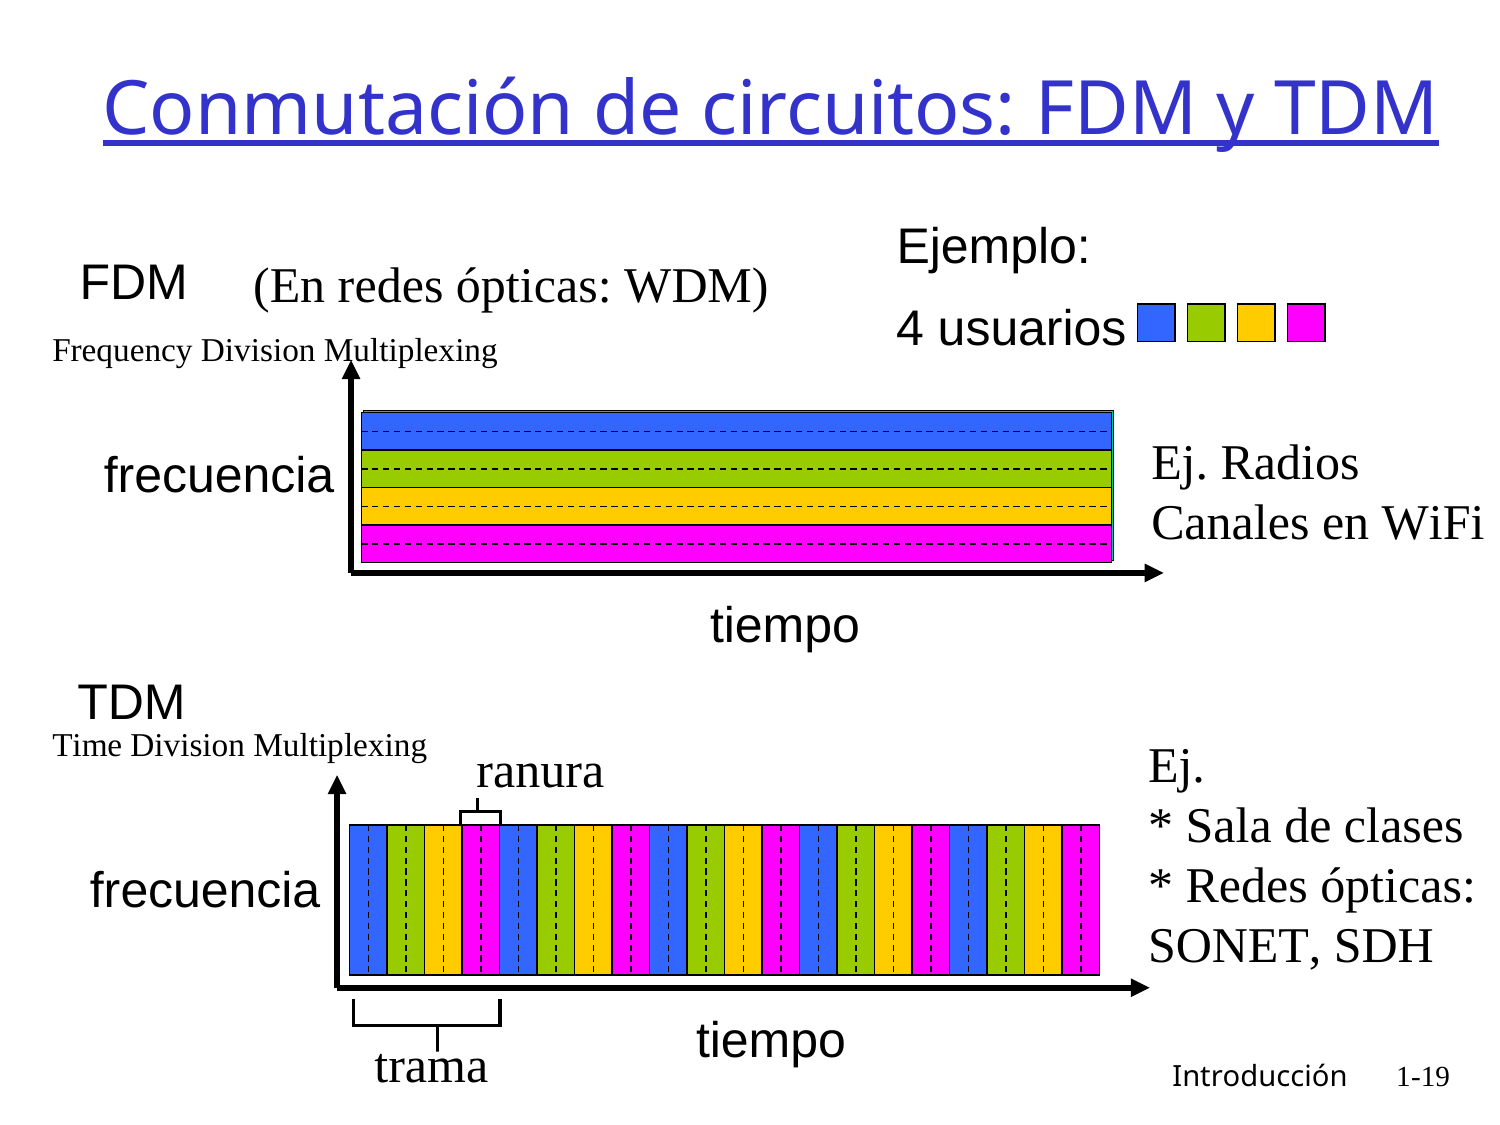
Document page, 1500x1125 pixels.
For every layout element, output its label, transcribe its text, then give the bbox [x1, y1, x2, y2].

text_box 4 usuarios [881, 287, 1142, 363]
text_box frecuencia [88, 435, 350, 511]
text_box [361, 526, 1112, 563]
text_box TDM [151, 690, 161, 715]
text_box 1-<number> [1362, 1050, 1466, 1125]
text_box Ej. Radios Canales en WiFi [1136, 422, 1500, 558]
text_box TDM [62, 662, 201, 715]
text_box [361, 412, 1111, 449]
text_box frecuencia [75, 850, 336, 926]
text_box [361, 451, 1111, 487]
title Conmutación de circuitos: FDM y TDM [87, 10, 1463, 201]
text_box Time Division Multiplexing [37, 715, 443, 771]
text_box [1287, 304, 1326, 342]
text_box TDM [116, 688, 136, 715]
text_box (En redes ópticas: WDM) [238, 244, 785, 320]
text_box Ejemplo: [881, 206, 1106, 282]
text_box Ej. * Sala de clases * Redes ópticas: SONET, SDH [1133, 724, 1500, 980]
text_box tiempo [695, 585, 875, 661]
text_box [361, 488, 1111, 524]
text_box trama [359, 1025, 512, 1110]
text_box tiempo [681, 999, 861, 1076]
text_box TDM [167, 692, 176, 715]
text_box [1137, 304, 1176, 342]
text_box FDM [64, 242, 203, 318]
text_box [349, 825, 1100, 976]
text_box Introducción [887, 1050, 1362, 1125]
text_box Frequency Division Multiplexing [37, 320, 514, 376]
text_box [1237, 304, 1276, 342]
text_box ranura [461, 729, 649, 805]
text_box [1187, 304, 1226, 342]
